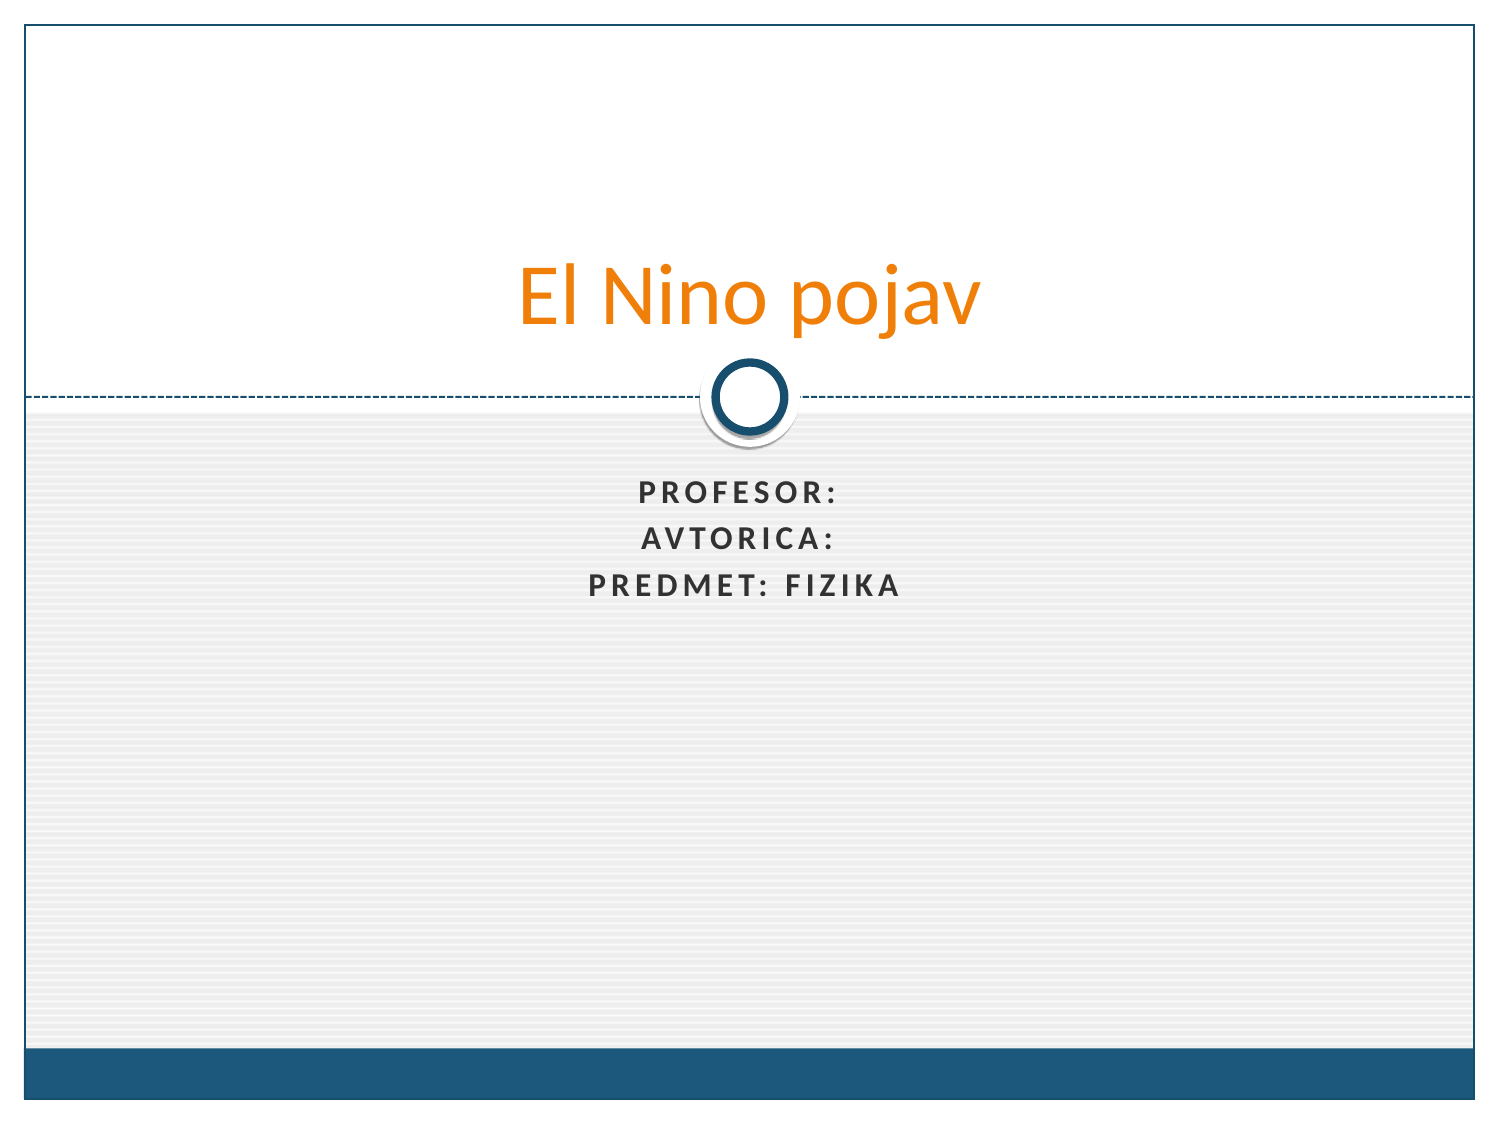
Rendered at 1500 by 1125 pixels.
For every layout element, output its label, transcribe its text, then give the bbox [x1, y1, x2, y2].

subtitle Profesor: Avtorica: Predmet: Fizika [225, 462, 1275, 750]
title El Nino pojav [112, 62, 1388, 350]
picture [26, 413, 1473, 1048]
